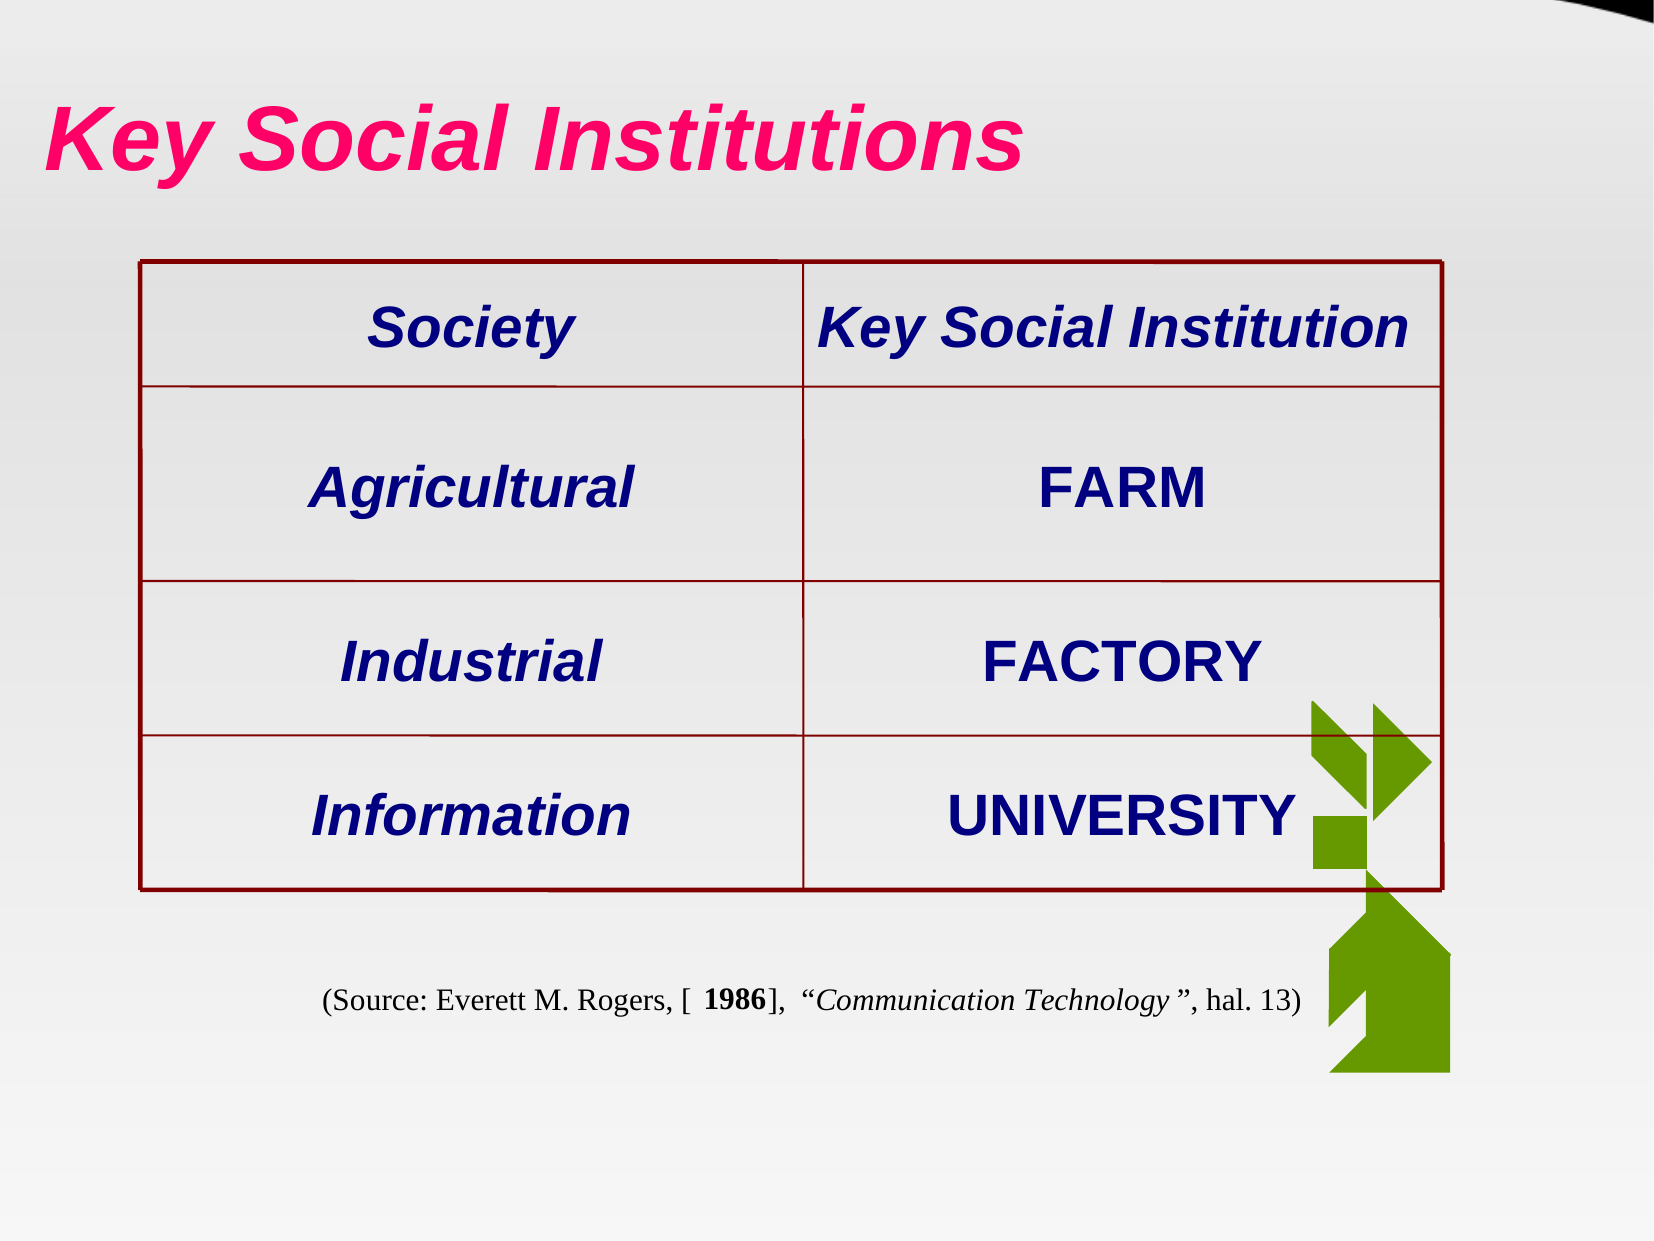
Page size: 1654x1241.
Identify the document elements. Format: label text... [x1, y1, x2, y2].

picture [0, 0, 1654, 1241]
text_box ], “ [767, 978, 815, 1017]
text_box Key Social Institutions [29, 29, 1530, 239]
text_box FARM [805, 388, 1439, 580]
text_box [1329, 893, 1450, 1072]
text_box 1986 [703, 978, 767, 1016]
text_box FACTORY [805, 583, 1439, 734]
text_box ”, hal. 13)‏ [1176, 978, 1302, 1017]
text_box Industrial [143, 583, 802, 734]
text_box (Source: Everett M. Rogers, [ [322, 978, 693, 1017]
text_box Society [143, 264, 802, 385]
text_box Key Social Institution [805, 264, 1439, 385]
text_box Agricultural [143, 388, 802, 580]
text_box Communication Technology [815, 978, 1170, 1017]
text_box UNIVERSITY [805, 737, 1439, 887]
text_box Information [143, 737, 802, 887]
